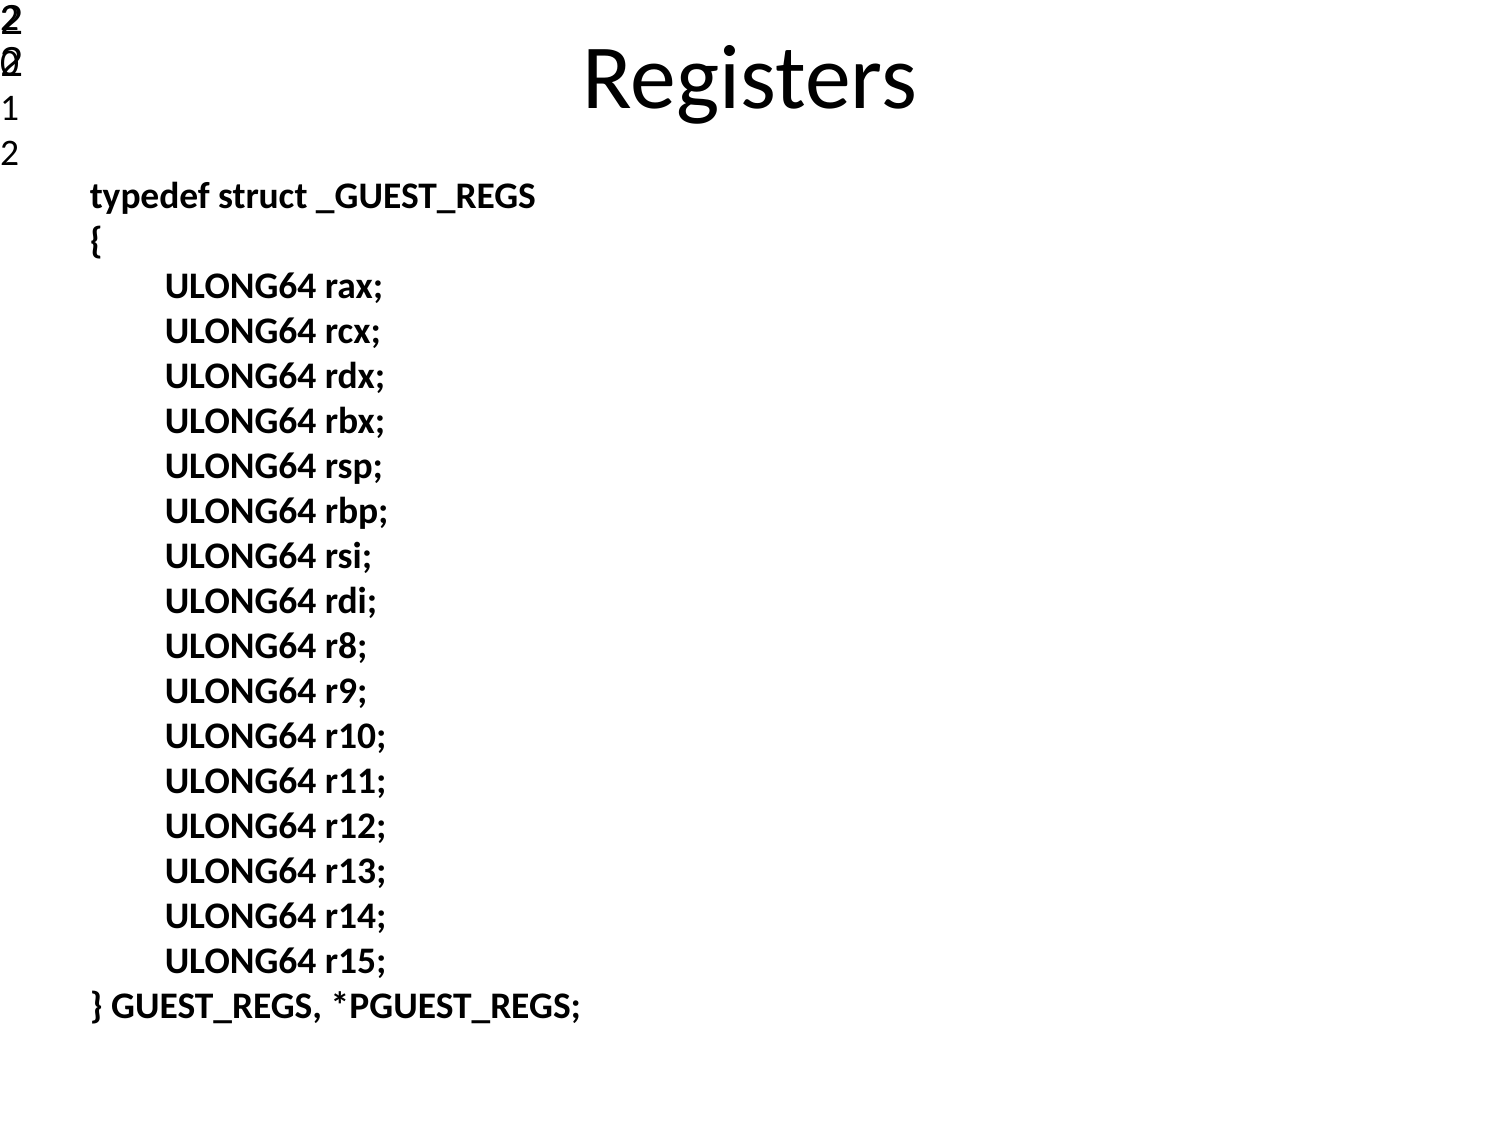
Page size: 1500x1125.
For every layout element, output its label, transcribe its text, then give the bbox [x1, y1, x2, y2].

text_box typedef struct _GUEST_REGS { ULONG64 rax; ULONG64 rcx; ULONG64 rdx; ULONG64 rbx; ULONG64 rsp; ULONG64 rbp; ULONG64 rsi; ULONG64 rdi; ULONG64 r8; ULONG64 r9; ULONG64 r10; ULONG64 r11; ULONG64 r12; ULONG64 r13; ULONG64 r14; ULONG64 r15; } GUEST_REGS, *PGUEST_REGS; [74, 164, 825, 1034]
title Registers [75, 0, 1425, 166]
